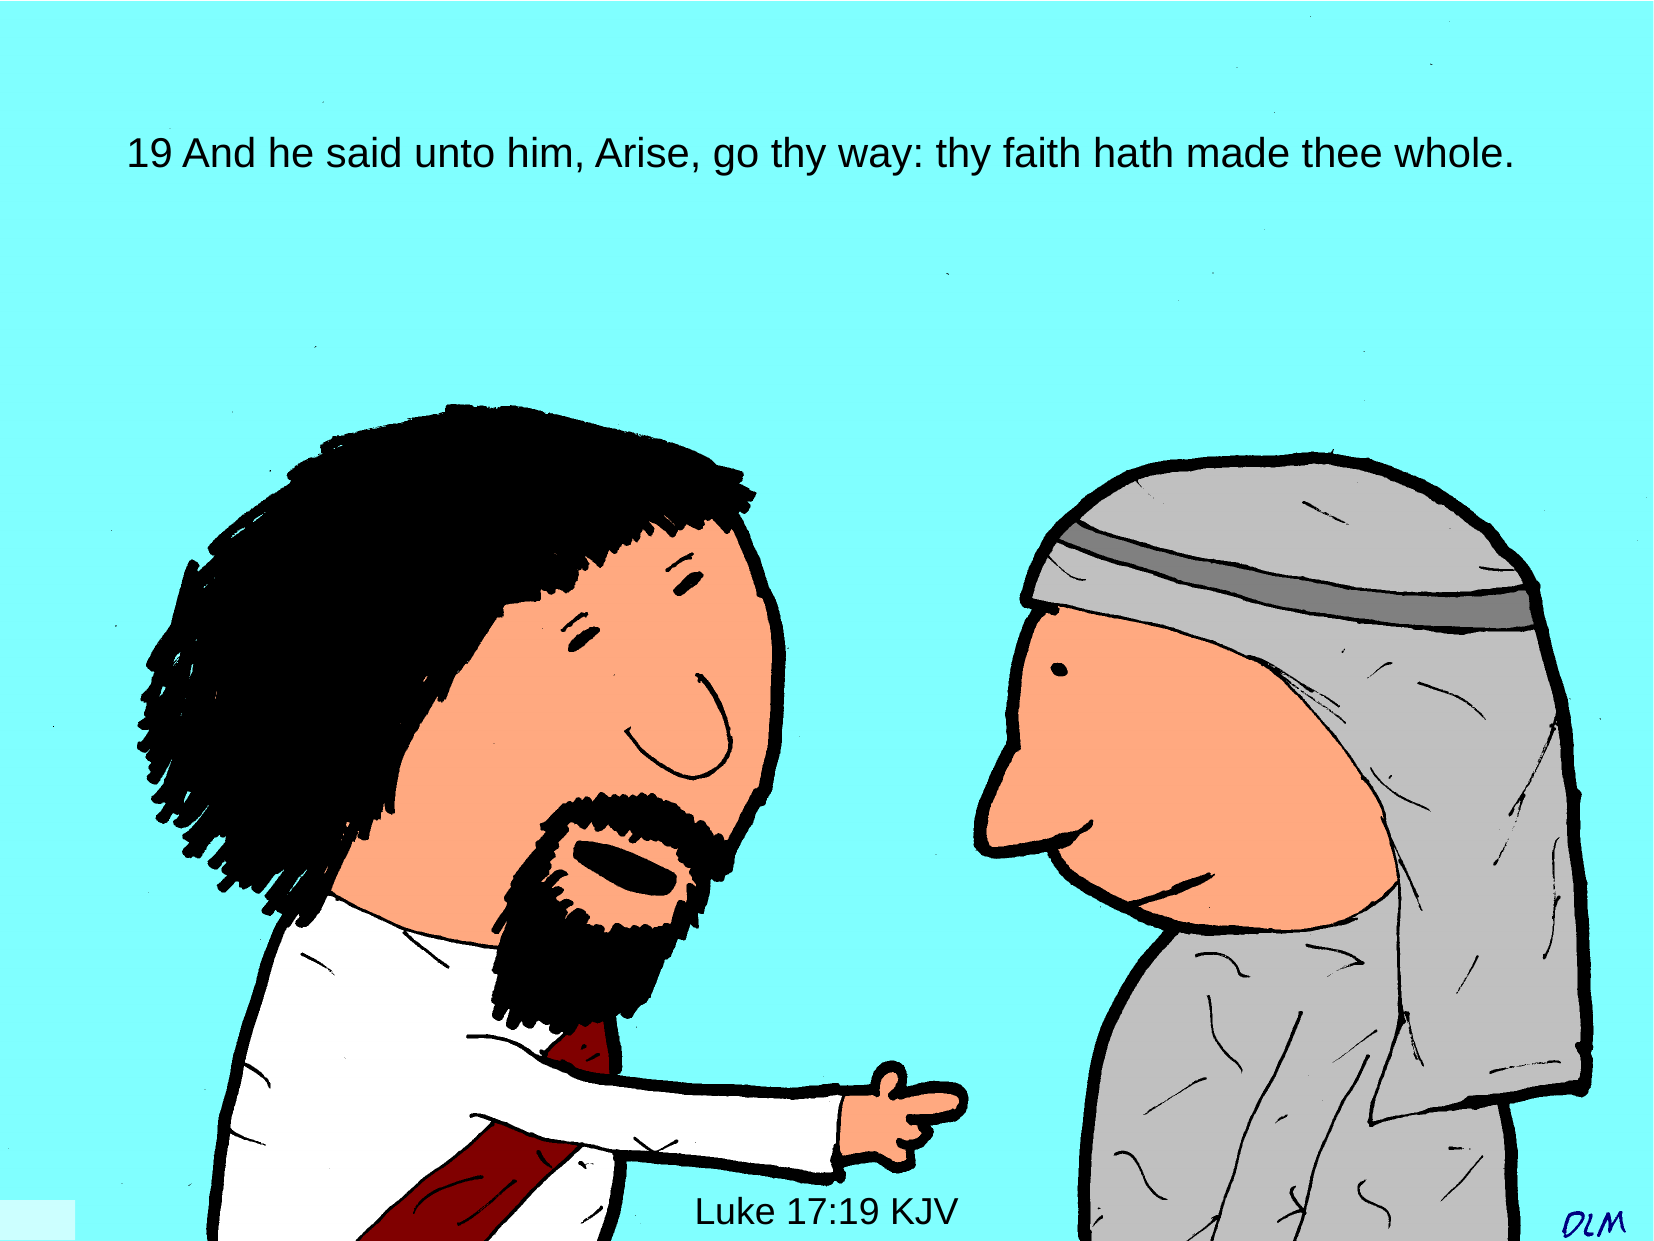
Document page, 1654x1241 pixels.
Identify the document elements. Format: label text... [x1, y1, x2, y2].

picture [0, 1, 1654, 1241]
text_box Luke 17:19 KJV [601, 1183, 1052, 1241]
title 19 And he said unto him, Arise, go thy way: thy faith hath made thee whole. [82, 49, 1571, 257]
text_box [0, 1200, 76, 1241]
